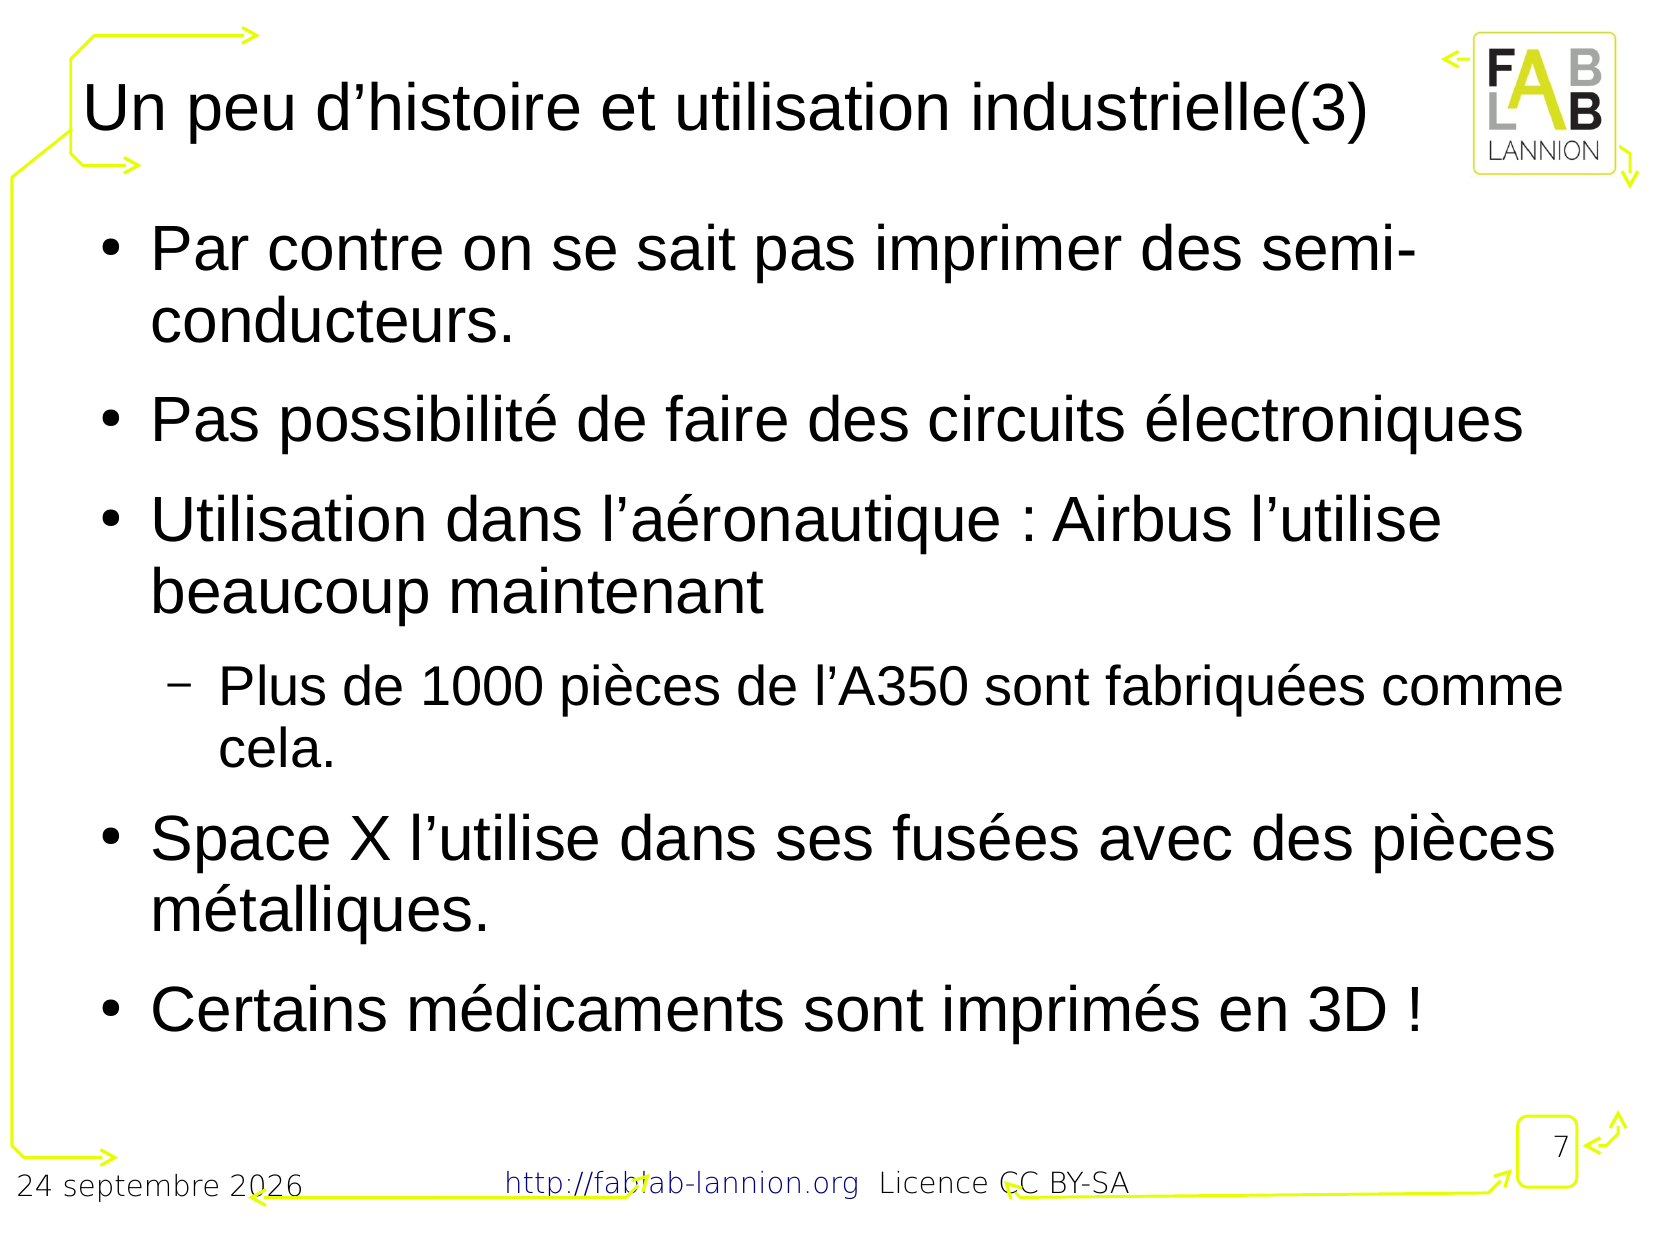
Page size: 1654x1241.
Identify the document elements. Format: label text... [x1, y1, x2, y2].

title Un peu d’histoire et utilisation industrielle(3) [82, 49, 1441, 166]
picture [1470, 29, 1619, 178]
list Par contre on se sait pas imprimer des semi-conducteurs. Pas possibilité de faire des circuits électroniques Utilisation dans l’aéronautique : Airbus l’utilise beaucoup maintenant Plus de 1000 pièces de l’A350 sont fabriquées comme cela. Space X l’utilise dans ses fusées avec des pièces métalliques. Certains médicaments sont imprimés en 3D ! [82, 212, 1571, 1099]
